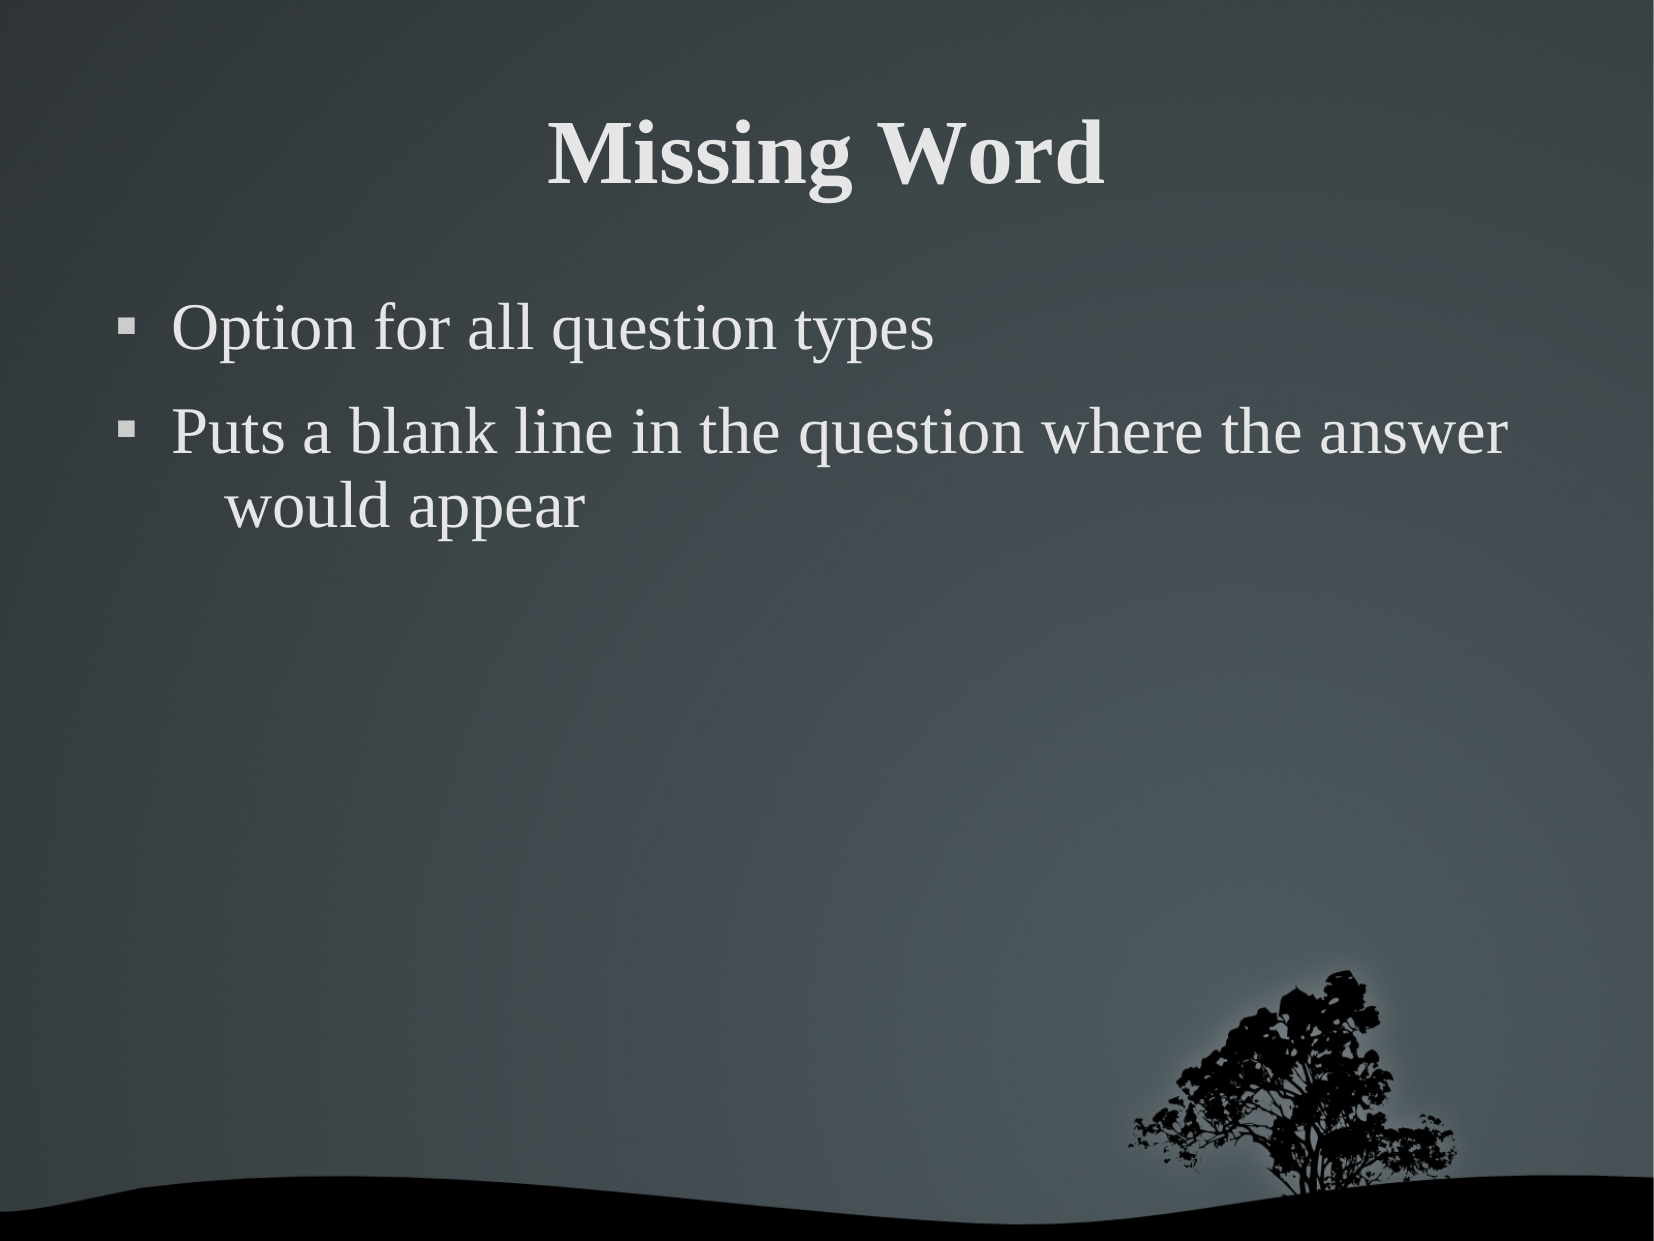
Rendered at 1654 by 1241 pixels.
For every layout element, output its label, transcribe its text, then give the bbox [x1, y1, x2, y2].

picture [0, 0, 1654, 1241]
list Option for all question types Puts a blank line in the question where the answer would appear [82, 290, 1571, 1094]
title Missing Word [82, 56, 1571, 250]
